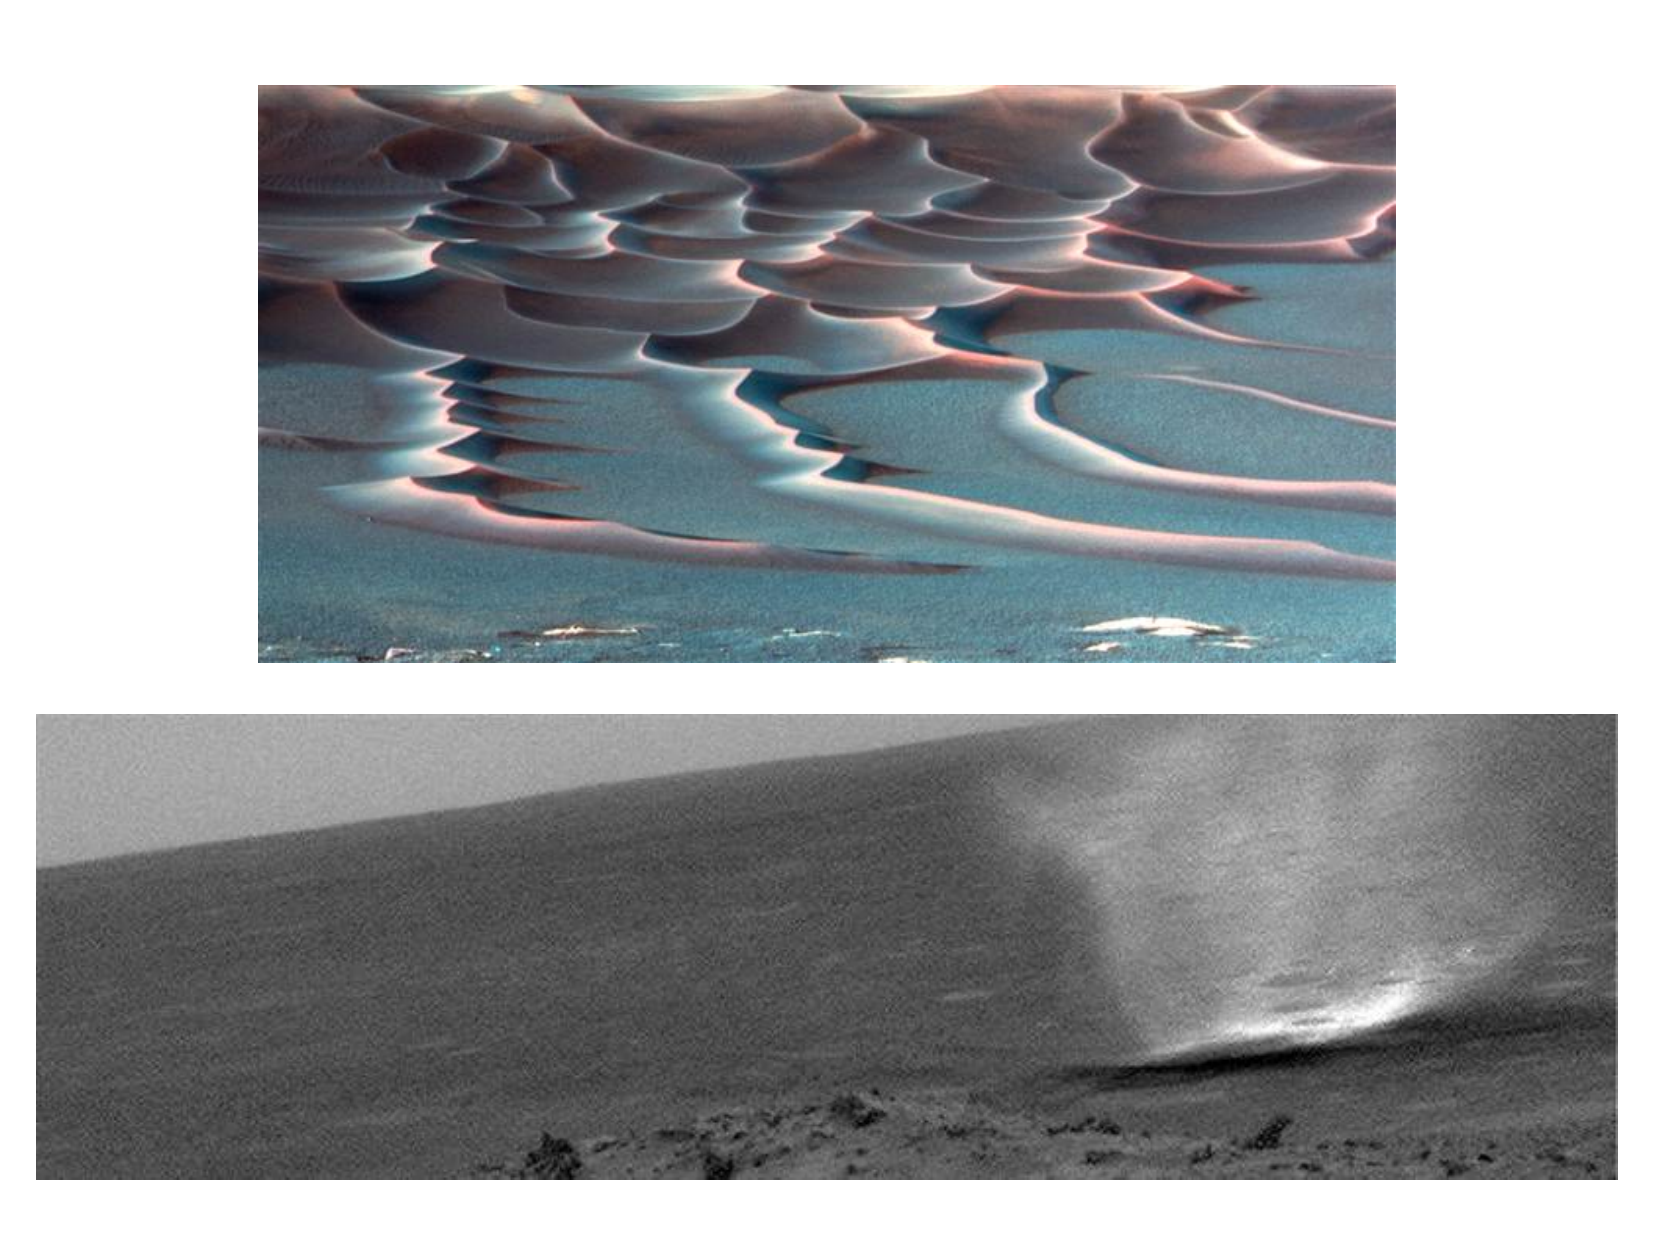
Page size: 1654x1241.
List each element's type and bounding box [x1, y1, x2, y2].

picture [36, 714, 1618, 1180]
picture [258, 85, 1396, 663]
